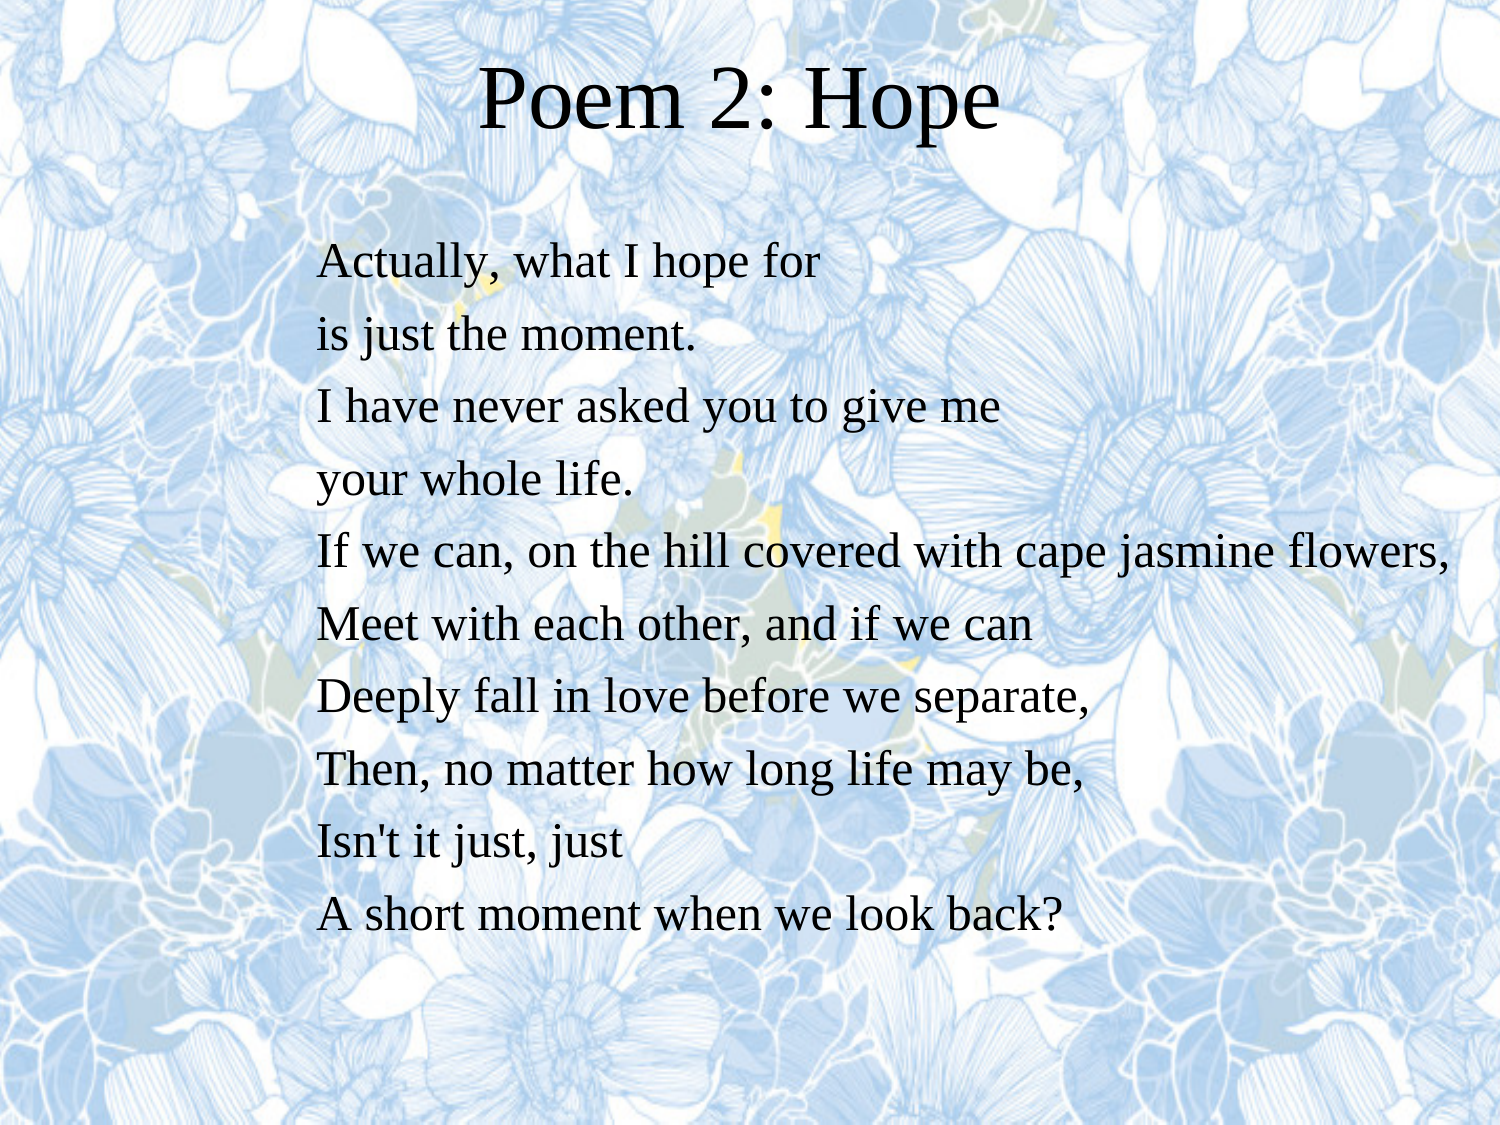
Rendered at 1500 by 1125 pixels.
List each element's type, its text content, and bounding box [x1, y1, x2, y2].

list Actually, what I hope for is just the moment. I have never asked you to give me your whole life. If we can, on the hill covered with cape jasmine flowers, Meet with each other, and if we can Deeply fall in love before we separate, Then, no matter how long life may be, Isn't it just, just A short moment when we look back? [301, 220, 1500, 1125]
title Poem 2: Hope [64, 0, 1415, 185]
picture [0, 0, 1500, 1125]
